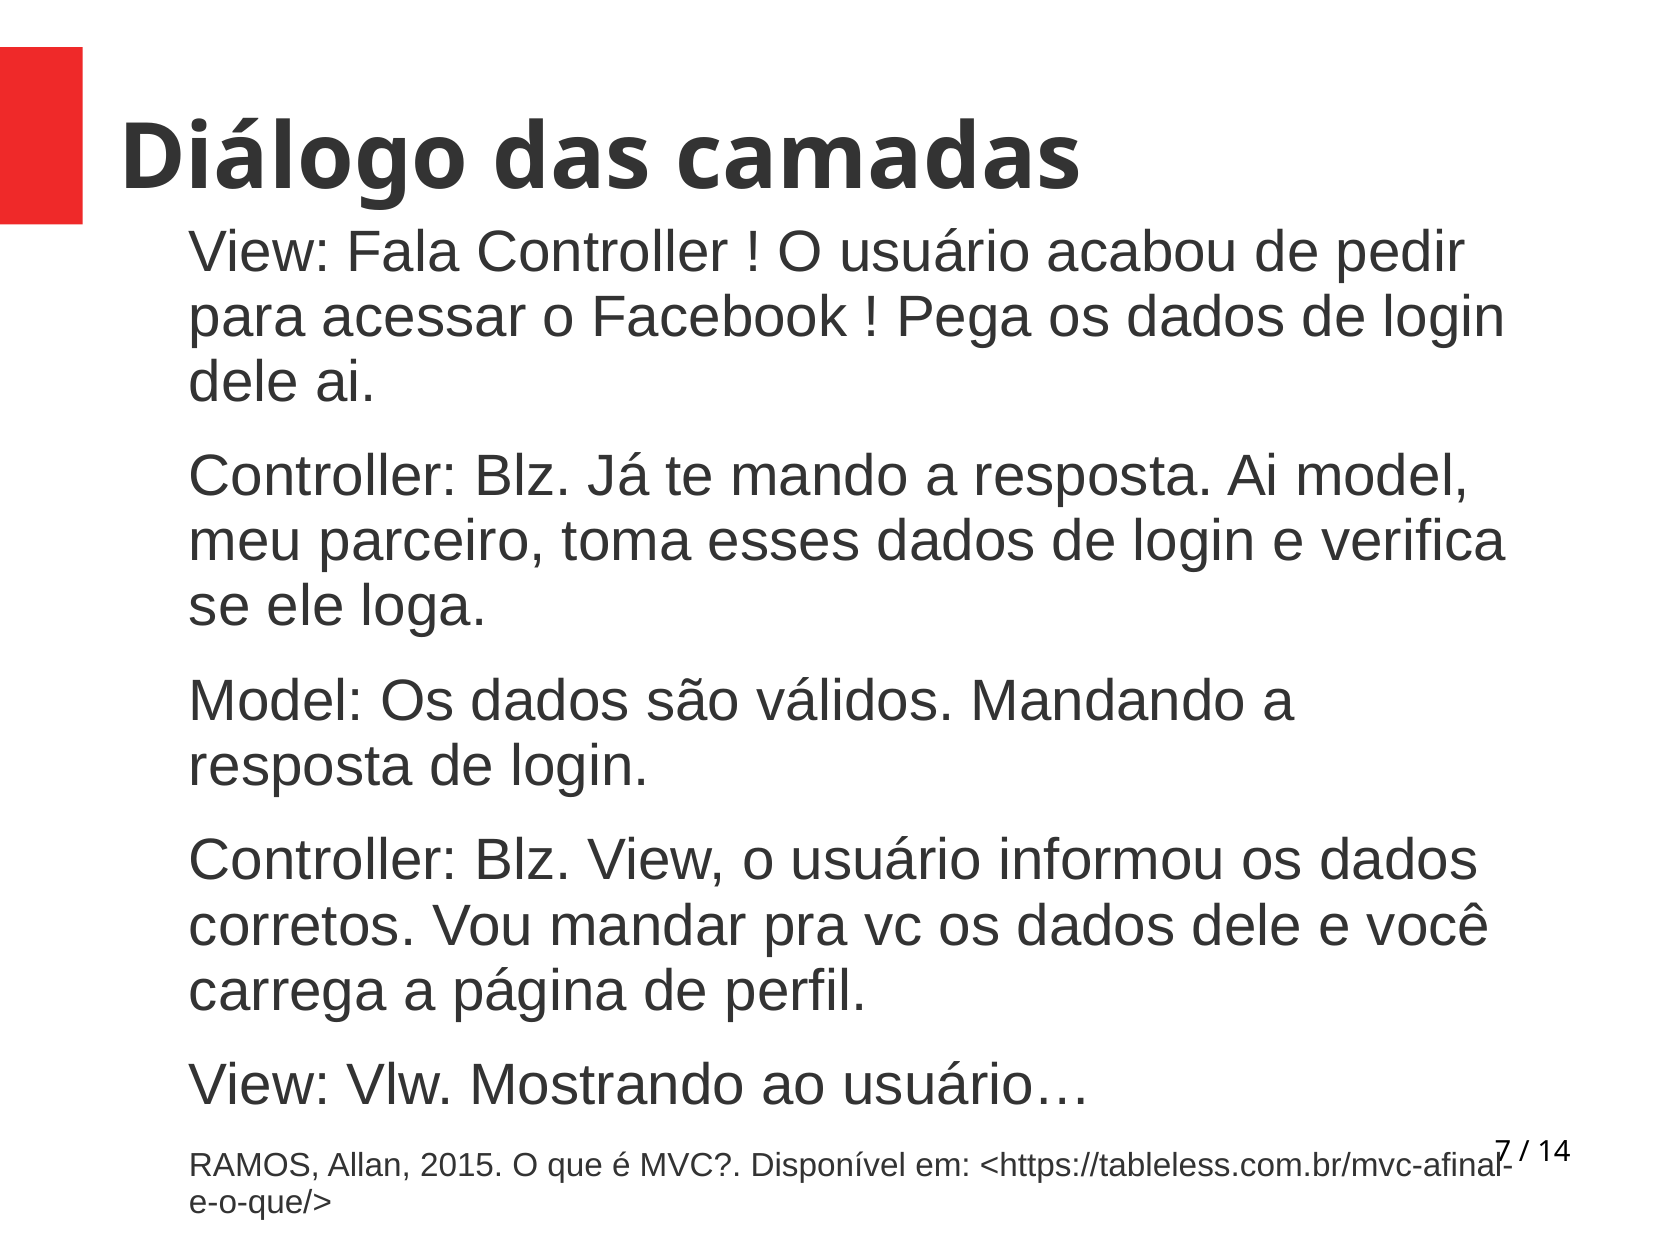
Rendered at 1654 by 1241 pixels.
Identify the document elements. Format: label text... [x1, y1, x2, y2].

list View: Fala Controller ! O usuário acabou de pedir para acessar o Facebook ! Pega os dados de login dele ai. Controller: Blz. Já te mando a resposta. Ai model, meu parceiro, toma esses dados de login e verifica se ele loga. Model: Os dados são válidos. Mandando a resposta de login. Controller: Blz. View, o usuário informou os dados corretos. Vou mandar pra vc os dados dele e você carrega a página de perfil. View: Vlw. Mostrando ao usuário… RAMOS, Allan, 2015. O que é MVC?. Disponível em: <https://tableless.com.br/mvc-afinal-e-o-que/> [118, 218, 1536, 938]
title Diálogo das camadas [118, 49, 1571, 257]
